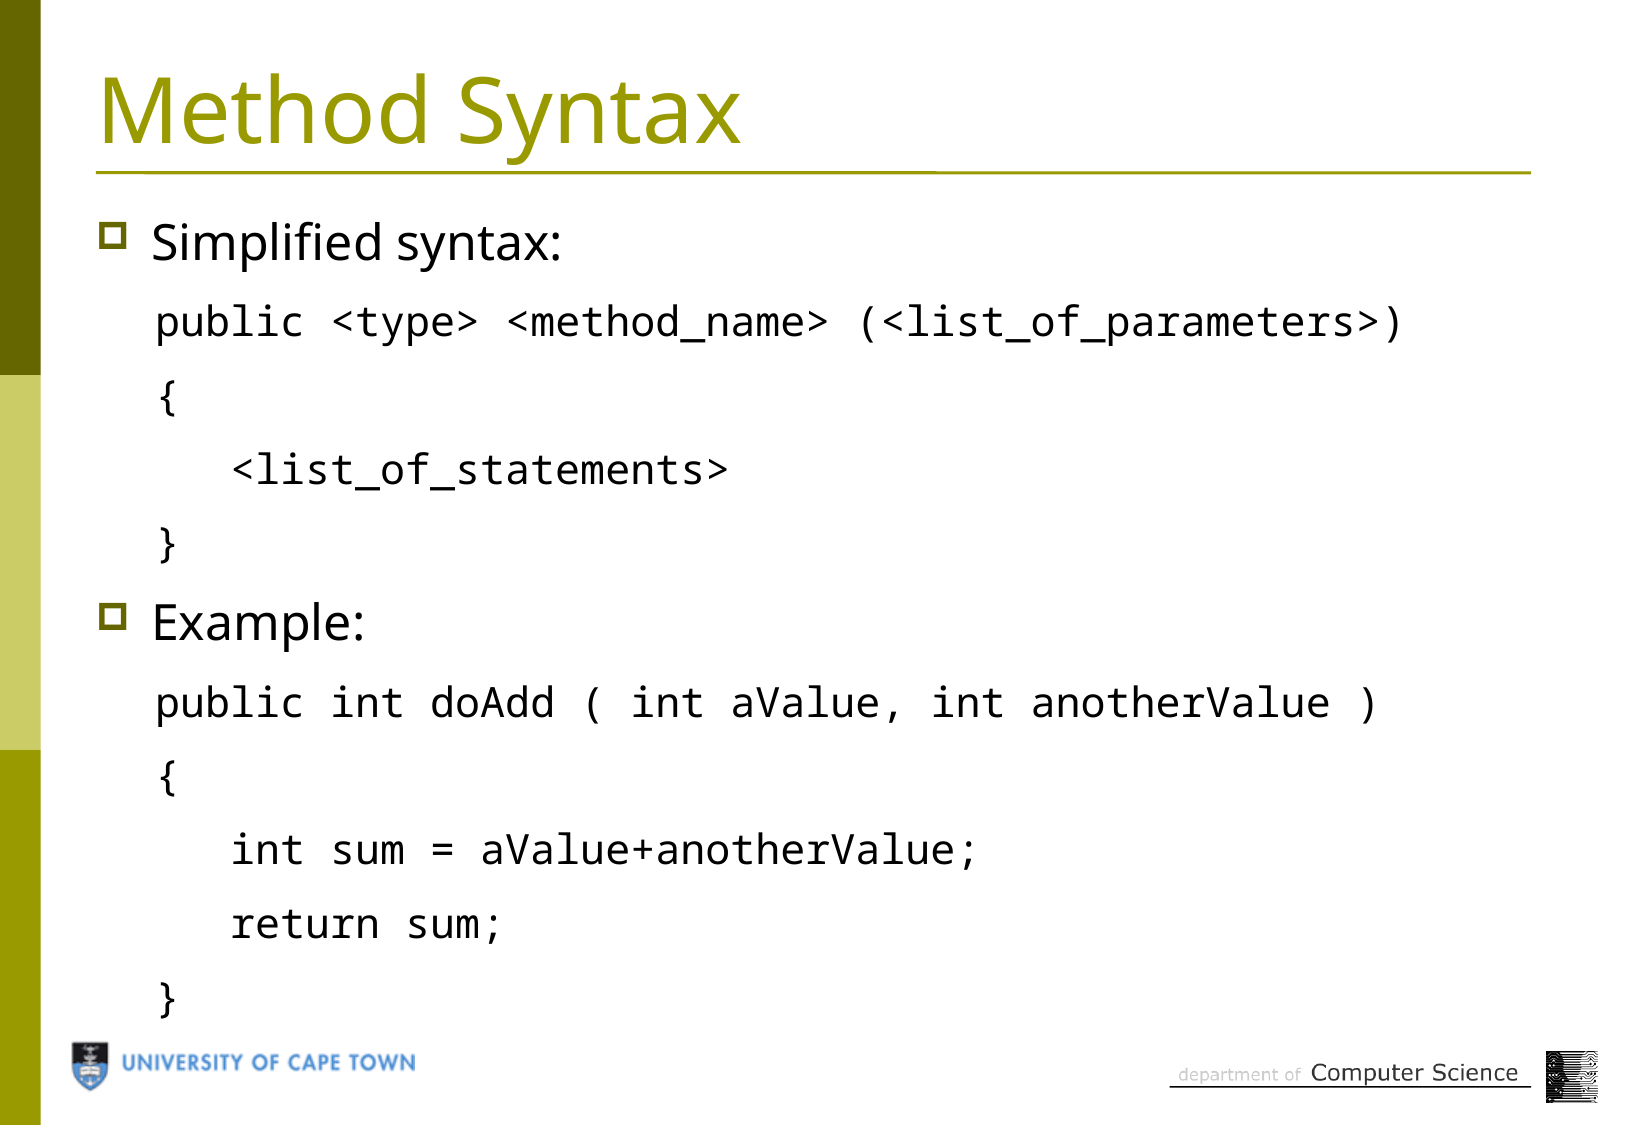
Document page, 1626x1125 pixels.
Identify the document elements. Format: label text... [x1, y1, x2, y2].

list Simplified syntax: public <type> <method_name> (<list_of_parameters>) { <list_of_statements> } Example: public int doAdd ( int aValue, int anotherValue ) { int sum = aValue+anotherValue; return sum; } [81, 196, 1543, 1021]
picture [1169, 1043, 1532, 1091]
title Method Syntax [81, 14, 1543, 172]
picture [61, 1024, 415, 1103]
picture [1546, 1051, 1598, 1103]
